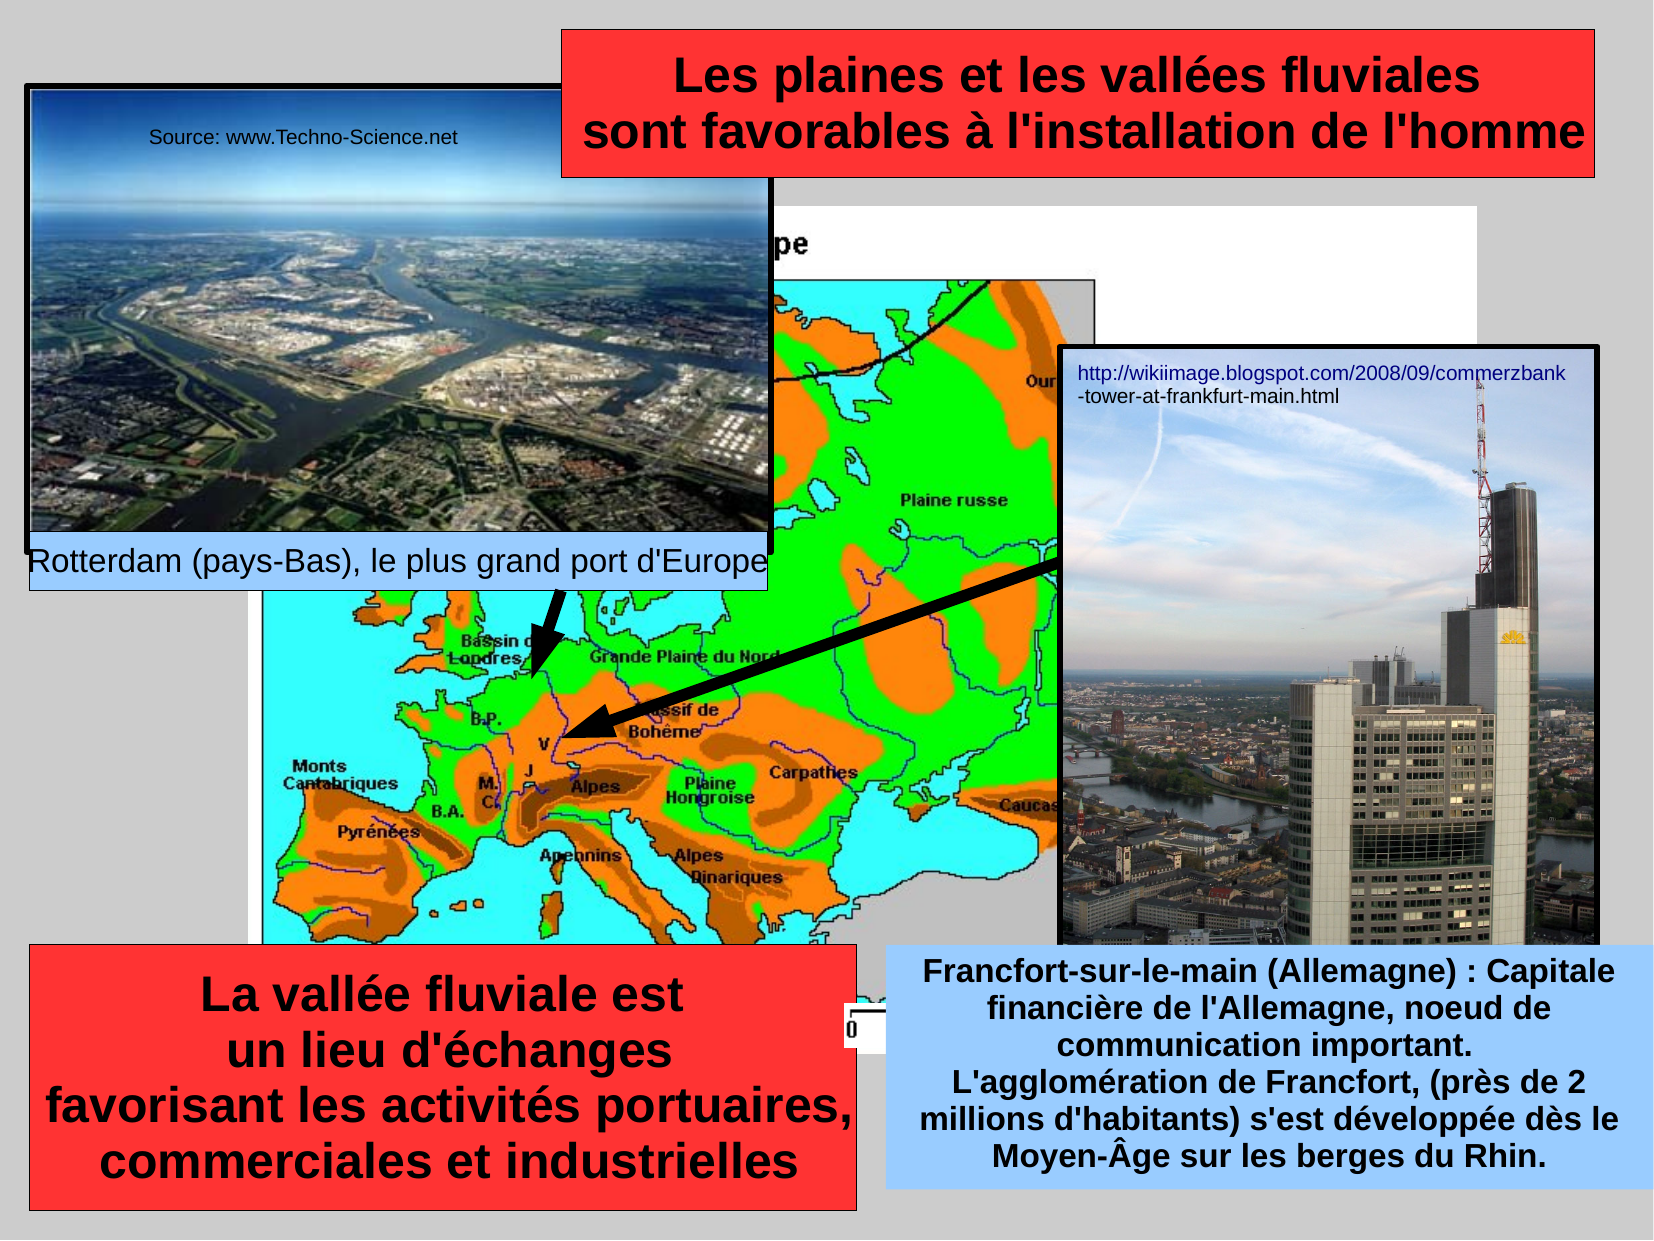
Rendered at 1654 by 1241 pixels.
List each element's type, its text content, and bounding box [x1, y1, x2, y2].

text_box La vallée fluviale est un lieu d'échanges favorisant les activités portuaires, commerciales et industrielles [29, 944, 857, 1211]
text_box Francfort-sur-le-main (Allemagne) : Capitale financière de l'Allemagne, noeud de communication important. L'agglomération de Francfort, (près de 2 millions d'habitants) s'est développée dès le Moyen-Âge sur les berges du Rhin. [885, 944, 1654, 1190]
text_box Source: www.Techno-Science.net [134, 118, 473, 156]
text_box http://wikiimage.blogspot.com/2008/09/commerzbank -tower-at-frankfurt-main.html [1062, 354, 1654, 416]
picture [29, 88, 768, 531]
picture [1062, 349, 1595, 354]
text_box Rotterdam (pays-Bas), le plus grand port d'Europe [29, 531, 768, 591]
picture [1062, 416, 1595, 944]
picture [248, 206, 1477, 1054]
text_box Les plaines et les vallées fluviales sont favorables à l'installation de l'homme [561, 29, 1595, 178]
